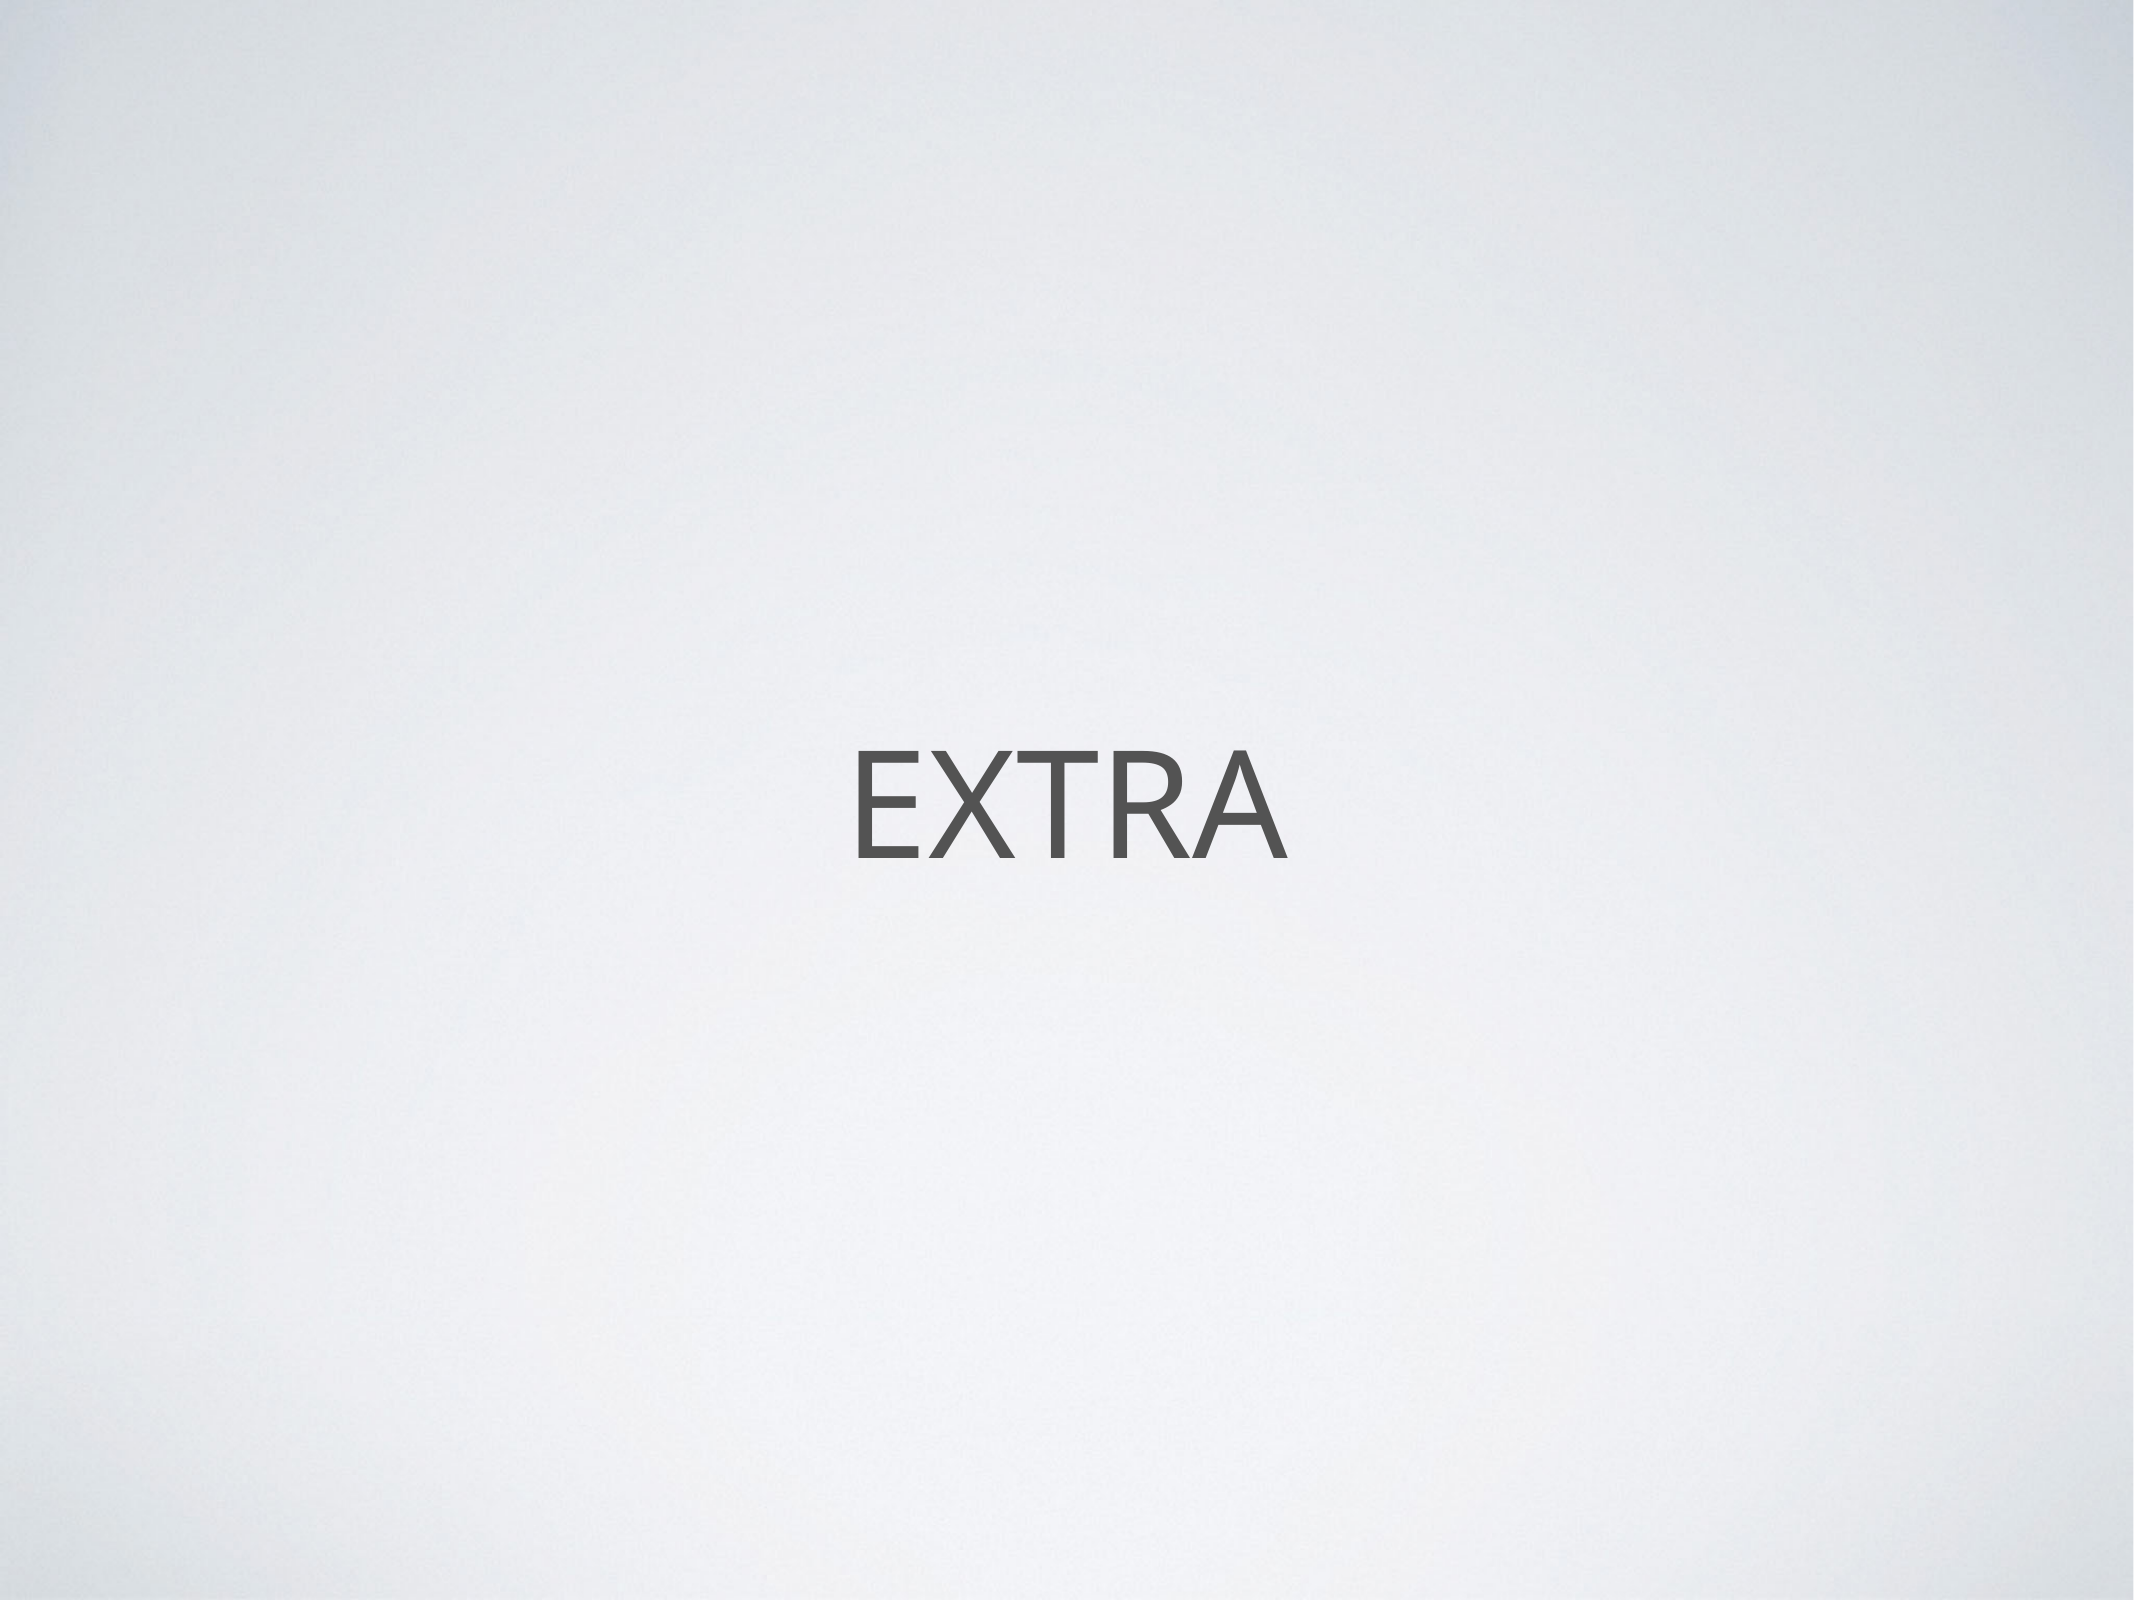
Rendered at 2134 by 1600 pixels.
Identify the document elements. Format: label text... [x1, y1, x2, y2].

title Extra [58, 533, 2076, 1065]
